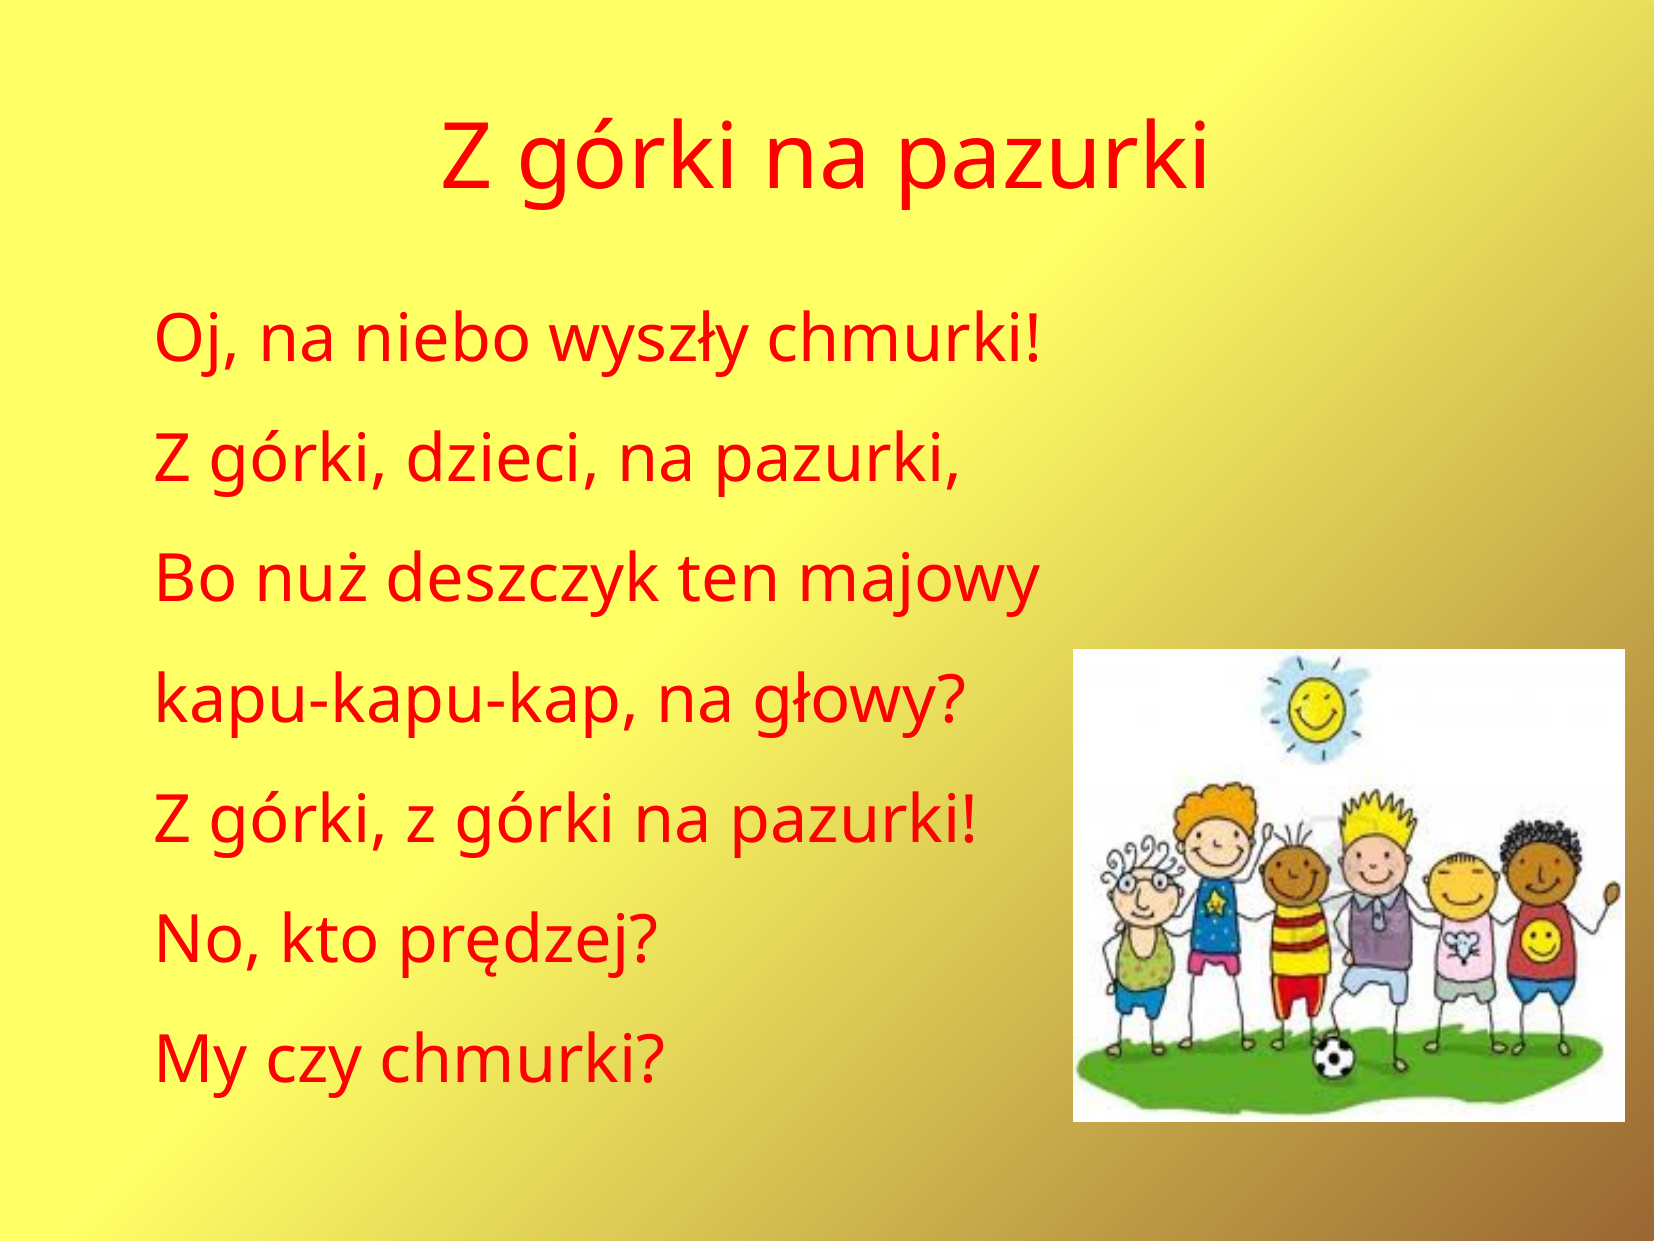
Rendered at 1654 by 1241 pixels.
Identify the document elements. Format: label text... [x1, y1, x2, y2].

picture [1073, 649, 1625, 1123]
title Z górki na pazurki [82, 49, 1571, 257]
list Oj, na niebo wyszły chmurki! Z górki, dzieci, na pazurki, Bo nuż deszczyk ten majowy kapu-kapu-kap, na głowy? Z górki, z górki na pazurki! No, kto prędzej? My czy chmurki? [82, 290, 1571, 1119]
